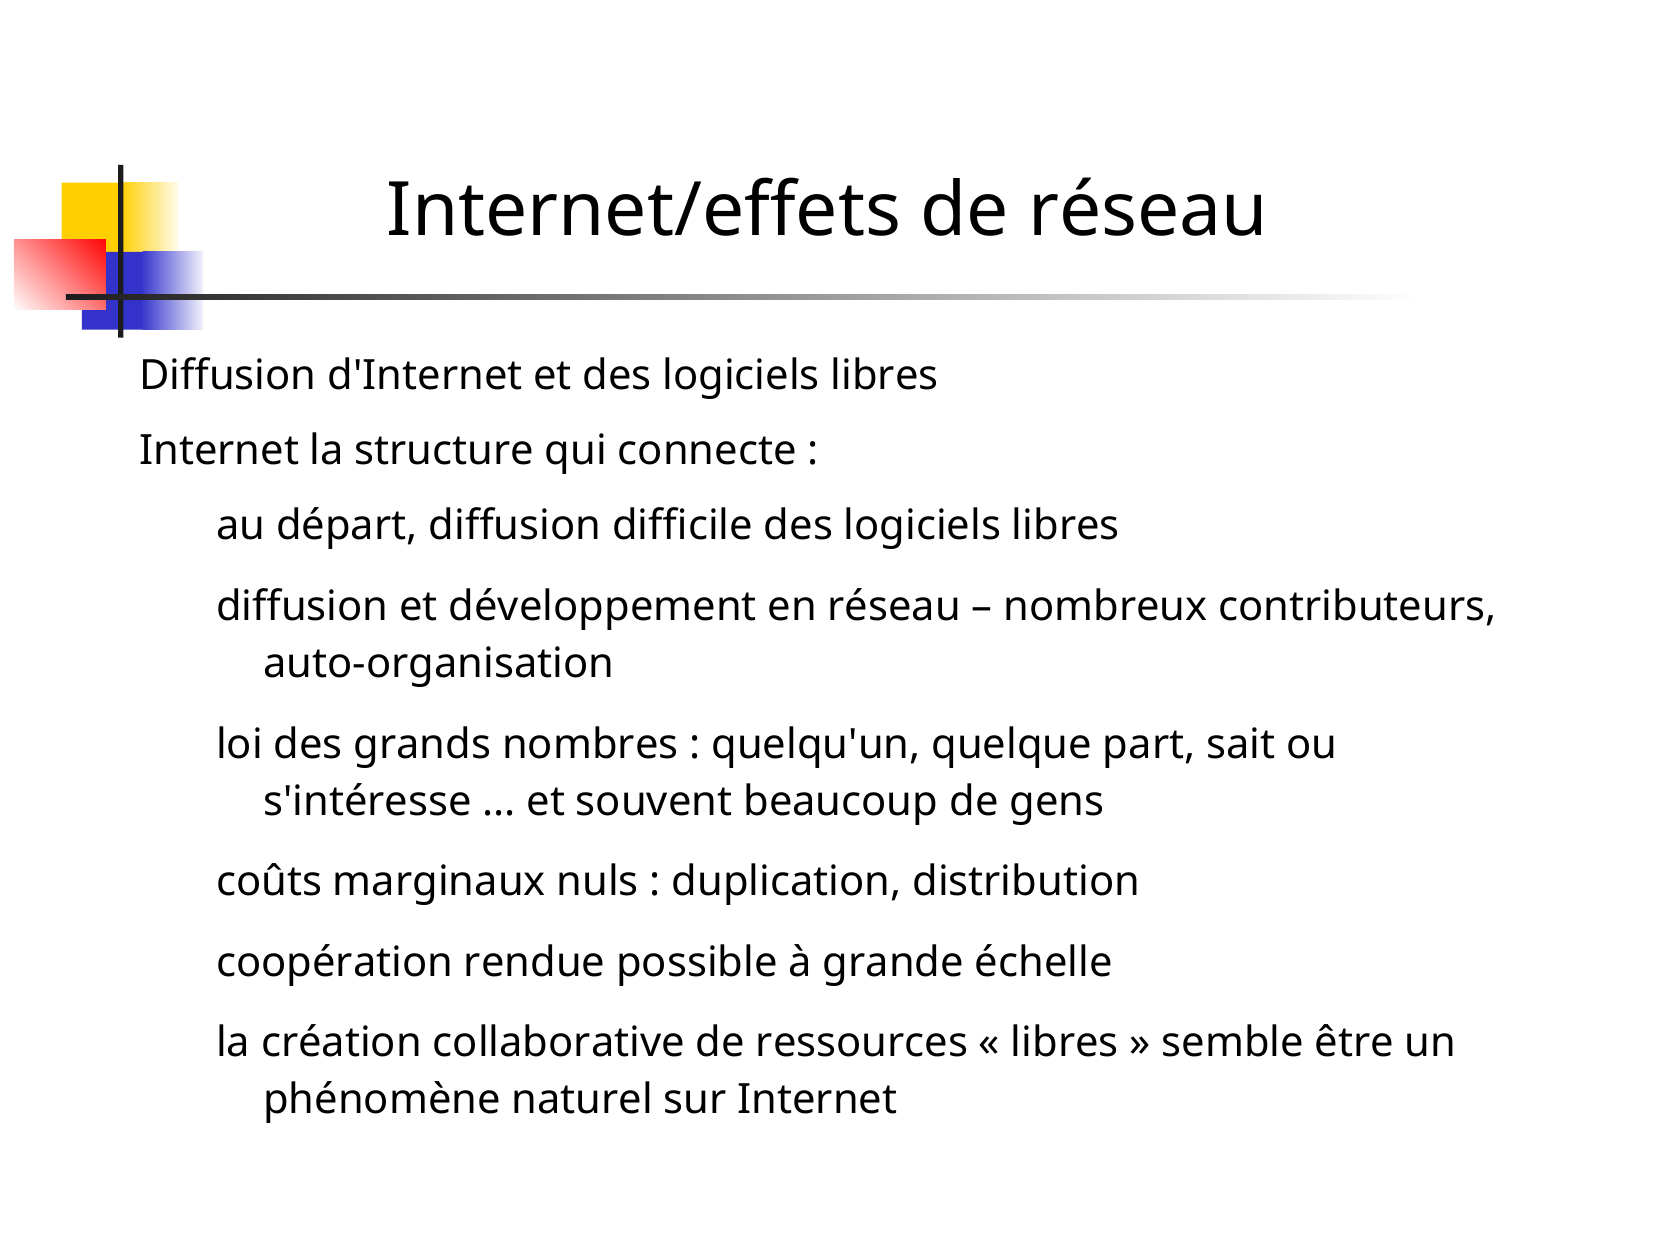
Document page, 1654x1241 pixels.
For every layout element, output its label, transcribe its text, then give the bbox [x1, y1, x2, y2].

title Internet/effets de réseau [121, 102, 1534, 311]
list Diffusion d'Internet et des logiciels libres Internet la structure qui connecte : au départ, diffusion difficile des logiciels libres diffusion et développement en réseau – nombreux contributeurs, auto-organisation loi des grands nombres : quelqu'un, quelque part, sait ou s'intéresse ... et souvent beaucoup de gens coûts marginaux nuls : duplication, distribution coopération rendue possible à grande échelle la création collaborative de ressources « libres » semble être un phénomène naturel sur Internet [121, 344, 1534, 1112]
